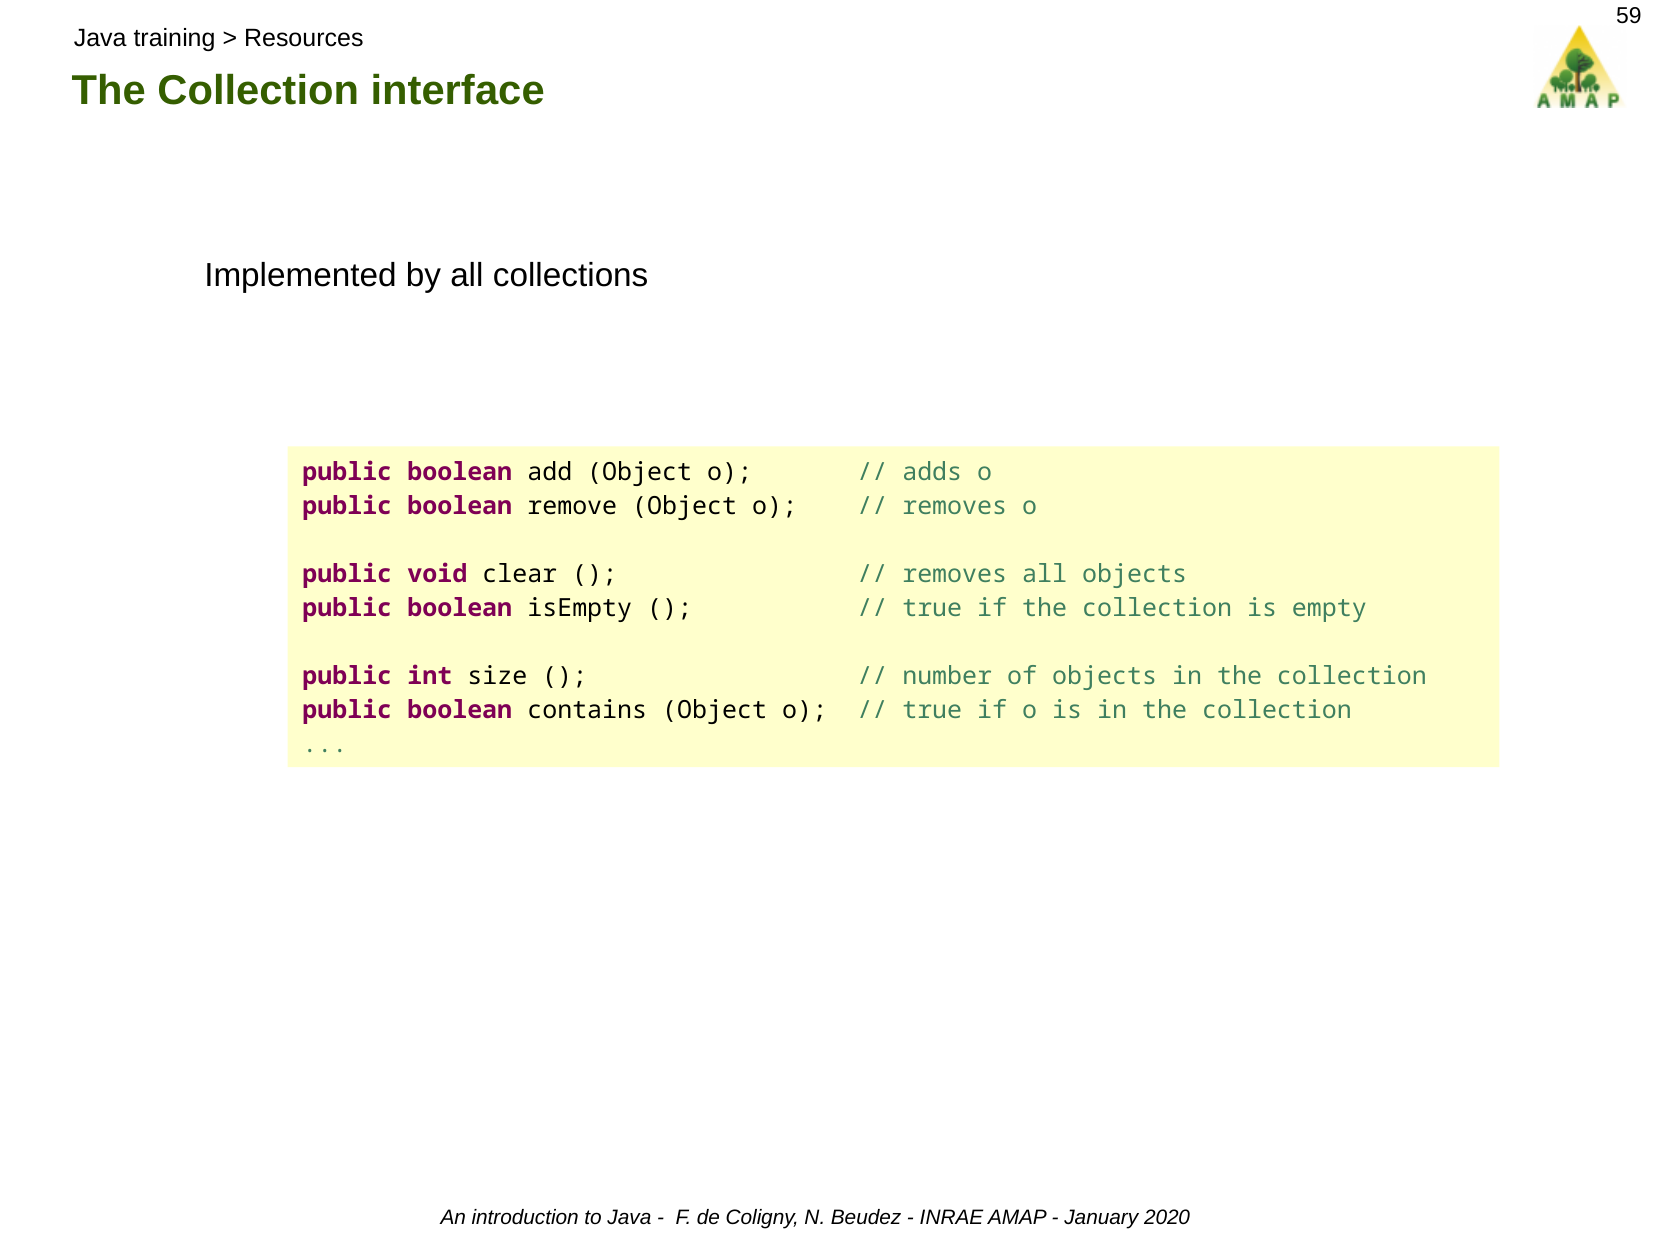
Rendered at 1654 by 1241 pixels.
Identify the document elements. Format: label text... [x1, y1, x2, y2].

text_box Implemented by all collections [189, 248, 1254, 308]
text_box public boolean add (Object o); // adds o public boolean remove (Object o); // removes o public void clear (); // removes all objects public boolean isEmpty (); // true if the collection is empty public int size (); // number of objects in the collection public boolean contains (Object o); // true if o is in the collection ... [287, 446, 1500, 725]
text_box The Collection interface [56, 59, 1513, 121]
text_box Java training > Resources [59, 16, 1004, 60]
picture [1533, 25, 1627, 108]
